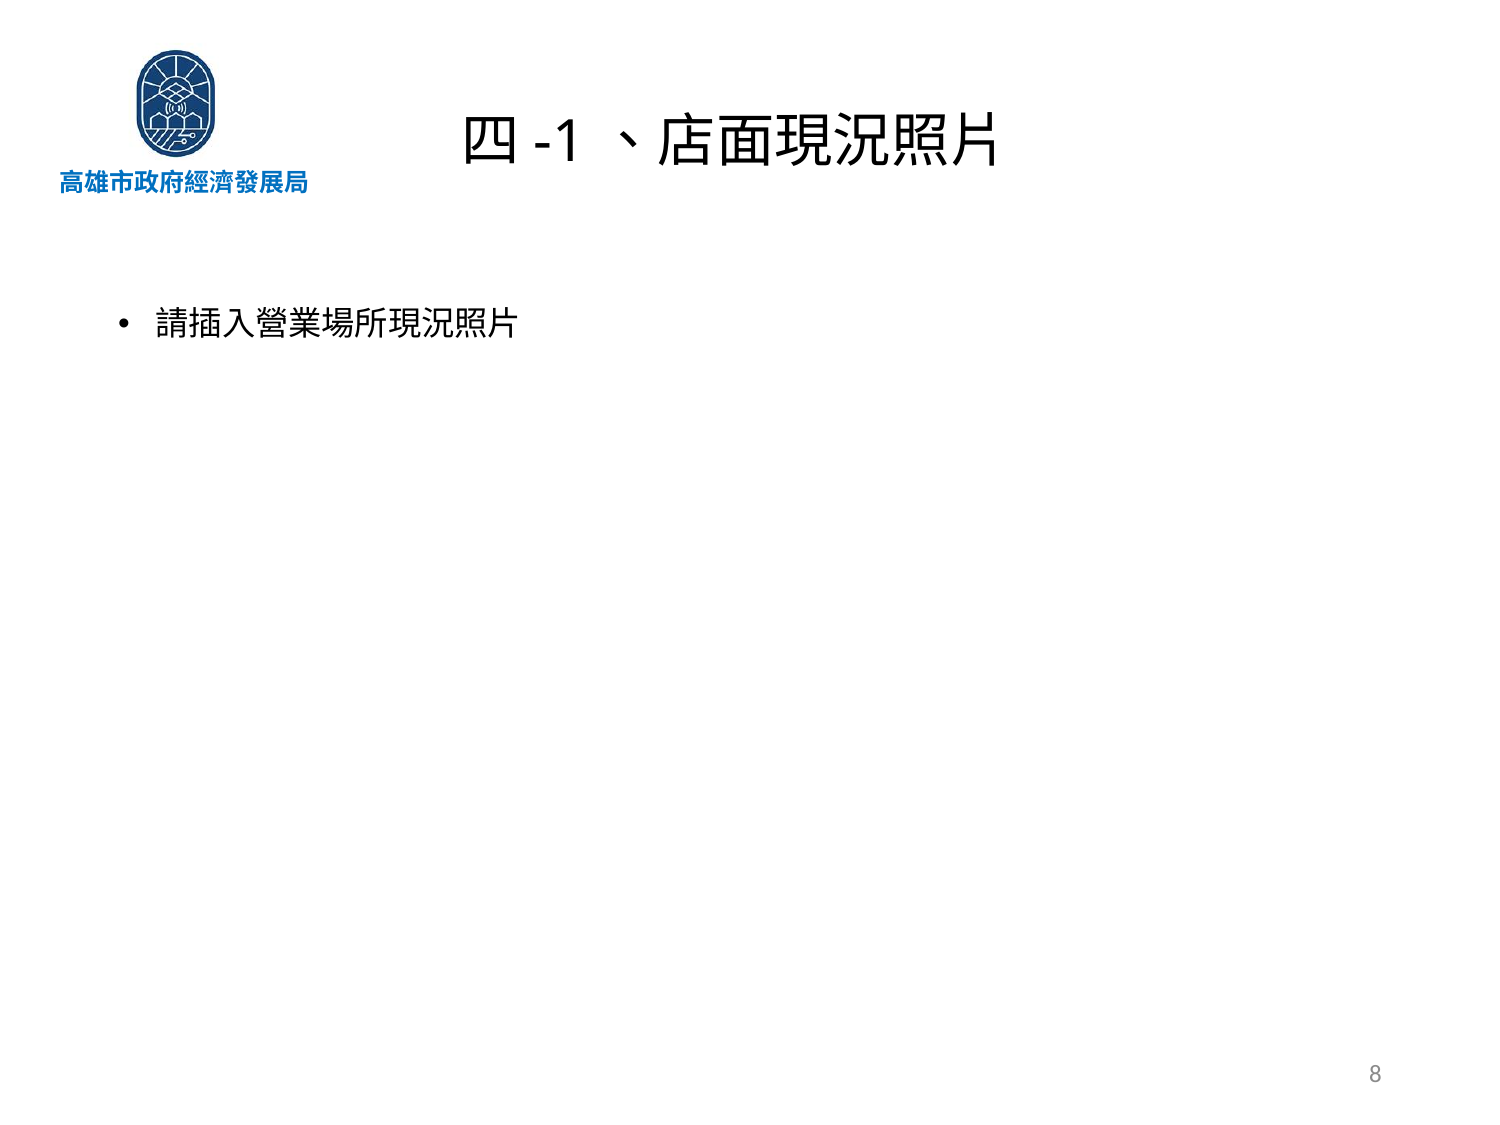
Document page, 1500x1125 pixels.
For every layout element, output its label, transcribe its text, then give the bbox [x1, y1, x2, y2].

text_box 四-1、店面現況照片 [161, 40, 1308, 237]
list 請插入營業場所現況照片 [103, 299, 1397, 1014]
slide_number <編號> [1059, 1042, 1397, 1103]
picture [103, 30, 248, 176]
